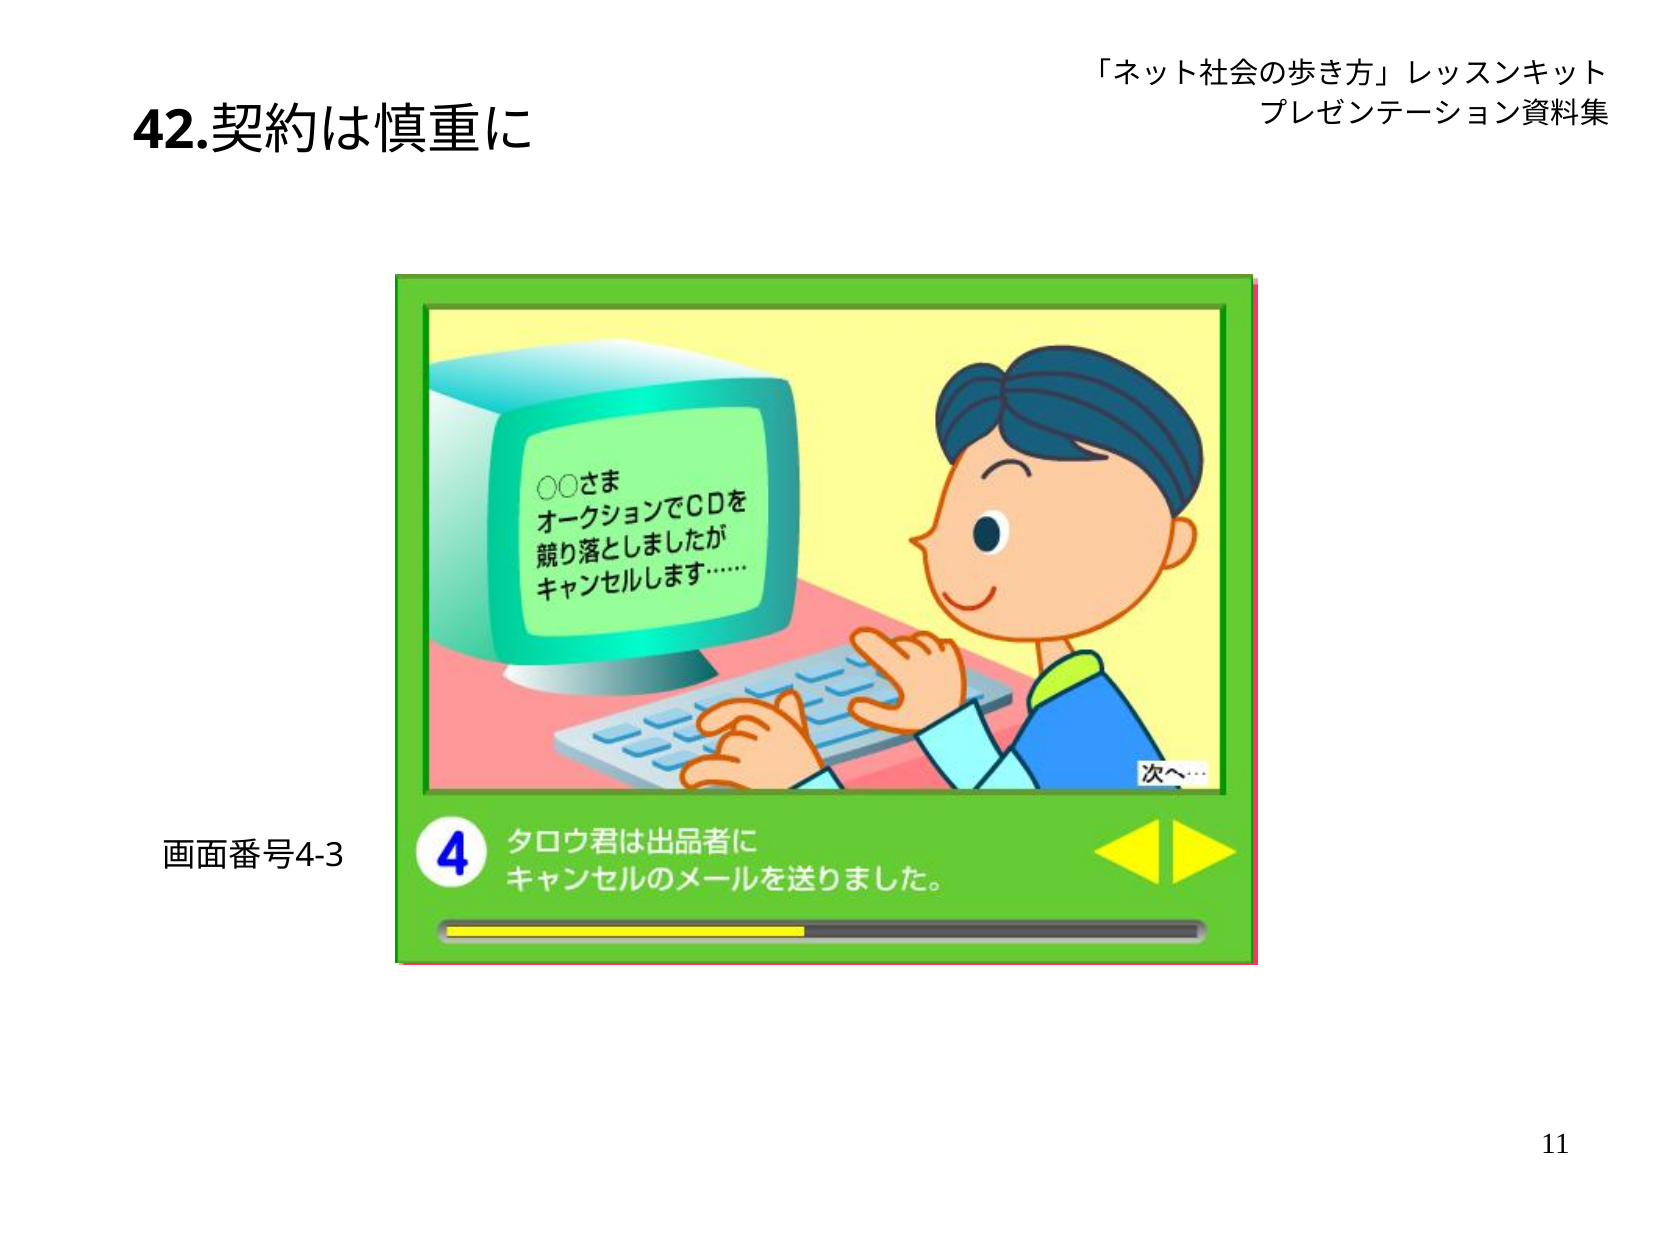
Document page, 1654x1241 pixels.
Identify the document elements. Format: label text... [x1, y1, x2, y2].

picture [395, 274, 1258, 965]
text_box 「ネット社会の歩き方」レッスンキット プレゼンテーション資料集 [1062, 44, 1625, 139]
text_box 画面番号4-3 [147, 826, 384, 882]
text_box 42.契約は慎重に [118, 88, 1241, 169]
